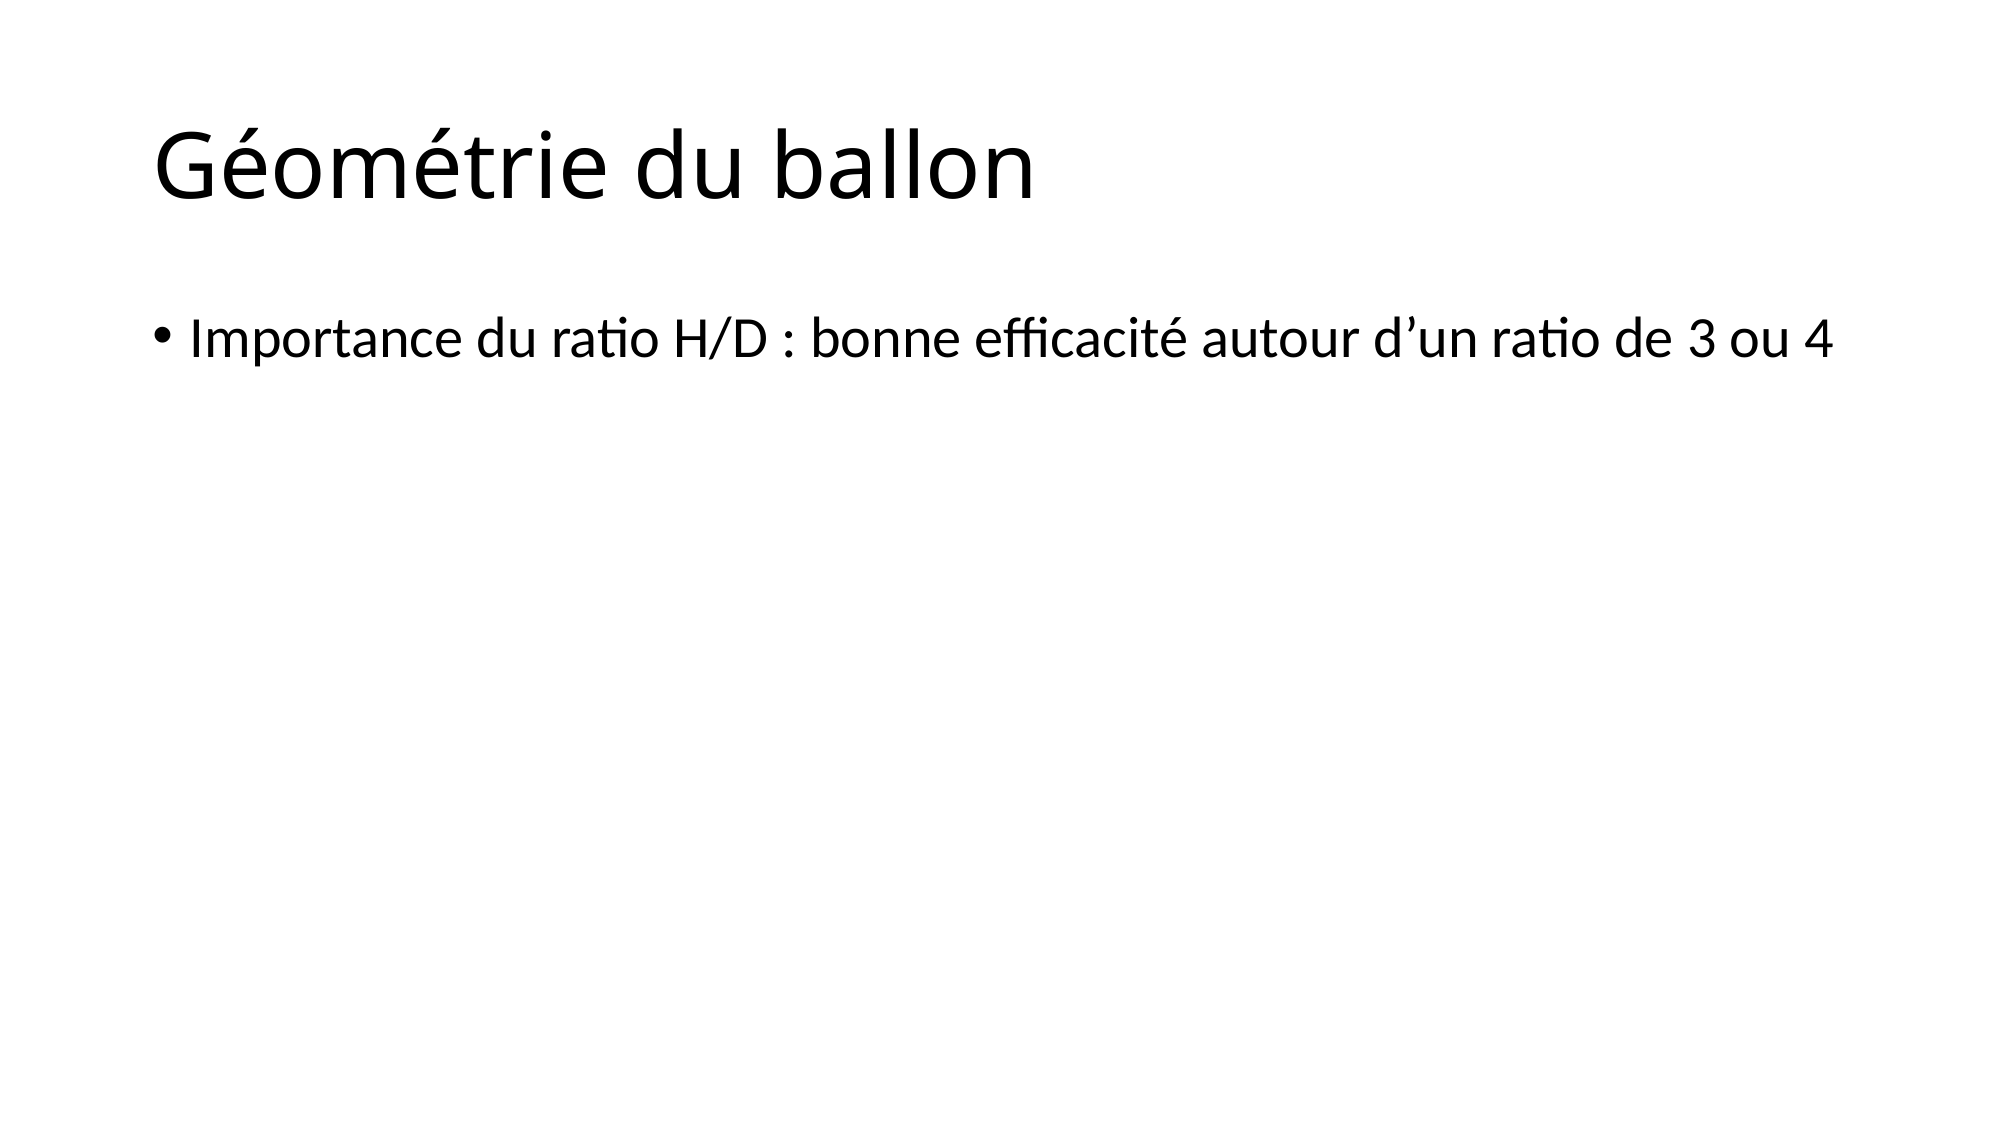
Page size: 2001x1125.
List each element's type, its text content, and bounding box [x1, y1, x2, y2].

list Importance du ratio H/D : bonne efficacité autour d’un ratio de 3 ou 4 [137, 299, 1863, 1014]
title Géométrie du ballon [137, 59, 1863, 278]
